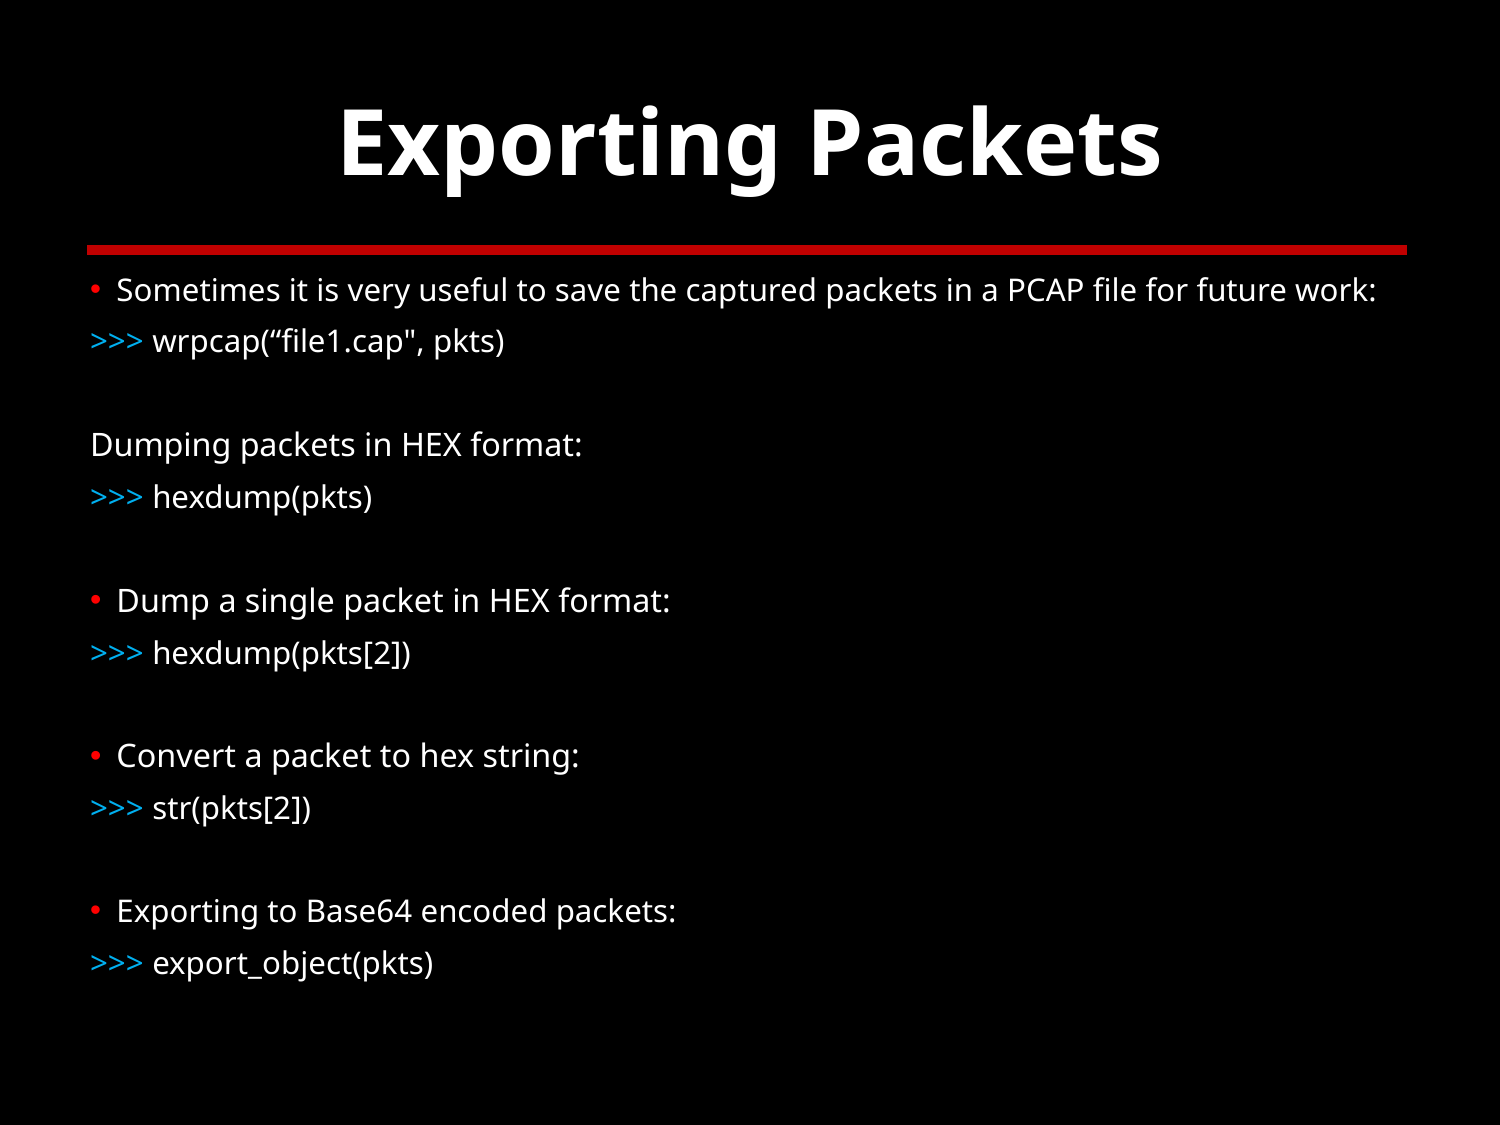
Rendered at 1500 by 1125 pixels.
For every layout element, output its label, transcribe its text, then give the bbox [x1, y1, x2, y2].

title Exporting Packets [75, 45, 1425, 233]
list Sometimes it is very useful to save the captured packets in a PCAP file for future work: >>> wrpcap(“file1.cap", pkts) Dumping packets in HEX format: >>> hexdump(pkts) Dump a single packet in HEX format: >>> hexdump(pkts[2]) Convert a packet to hex string: >>> str(pkts[2]) Exporting to Base64 encoded packets: >>> export_object(pkts) [75, 262, 1425, 1005]
